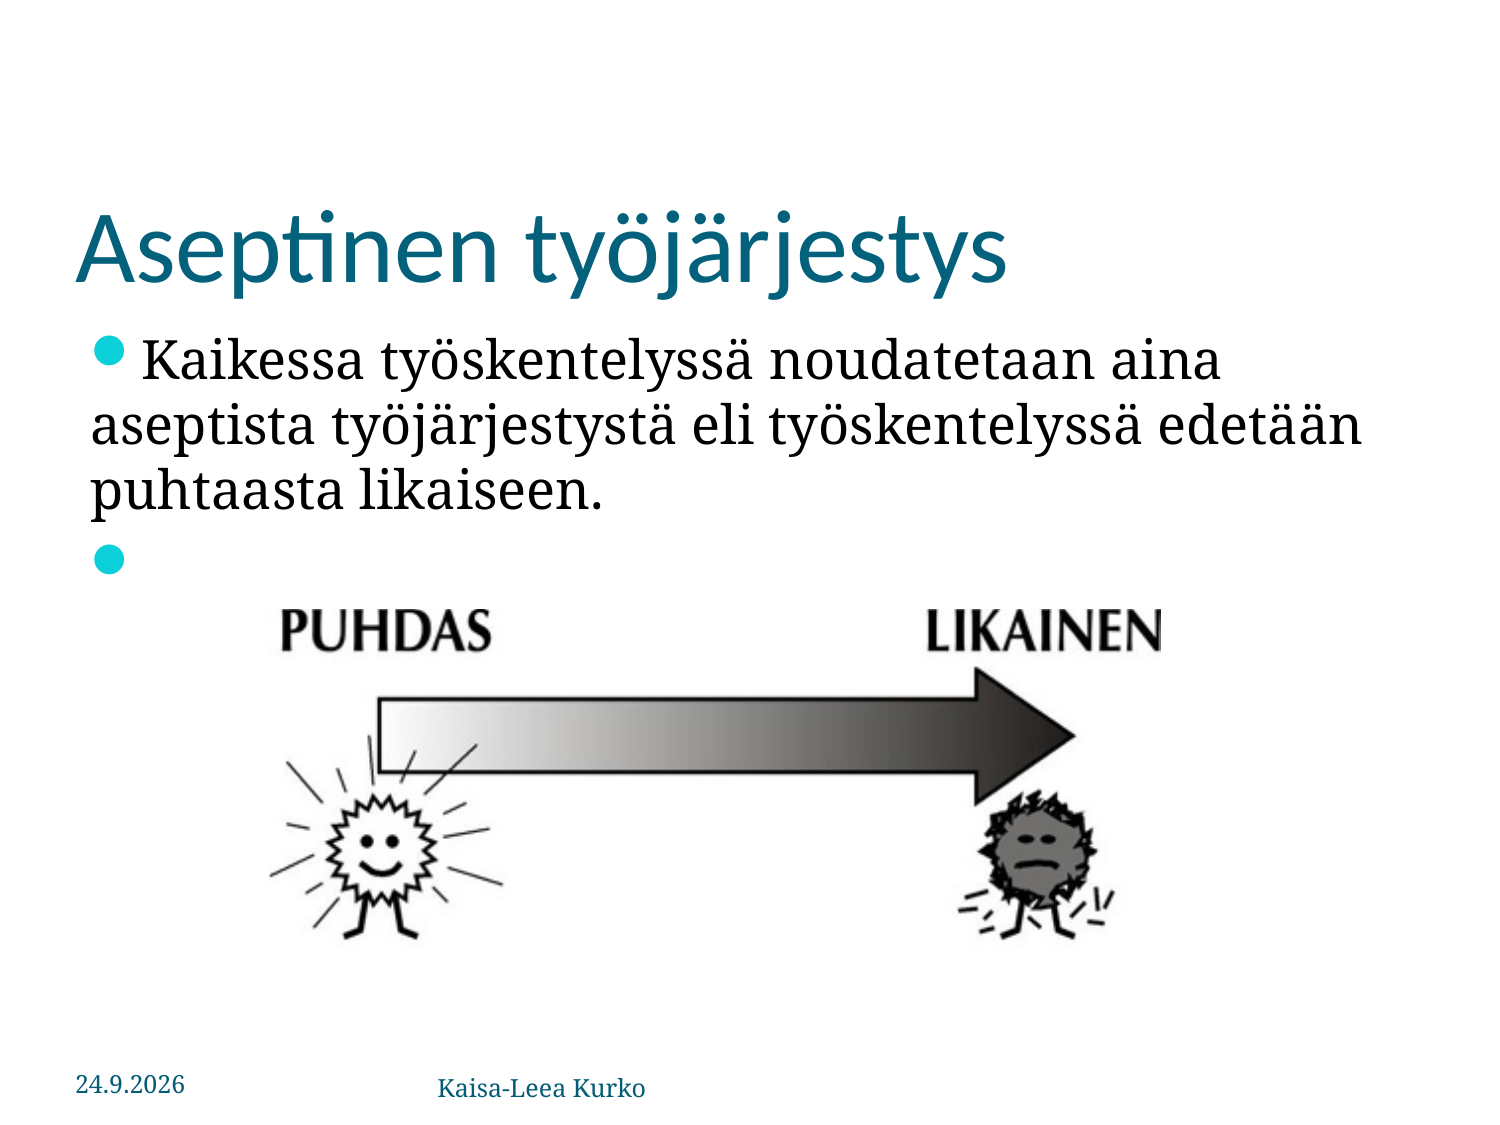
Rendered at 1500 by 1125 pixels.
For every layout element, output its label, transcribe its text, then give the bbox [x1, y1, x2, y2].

text_box 9.8.2020 [74, 1042, 426, 1103]
text_box Kaisa-Leea Kurko [437, 1042, 988, 1103]
title Aseptinen työjärjestys [75, 115, 1426, 304]
picture [269, 609, 1161, 950]
list Kaikessa työskentelyssä noudatetaan aina aseptista työjärjestystä eli työskentelyssä edetään puhtaasta likaiseen. [75, 317, 1426, 1038]
